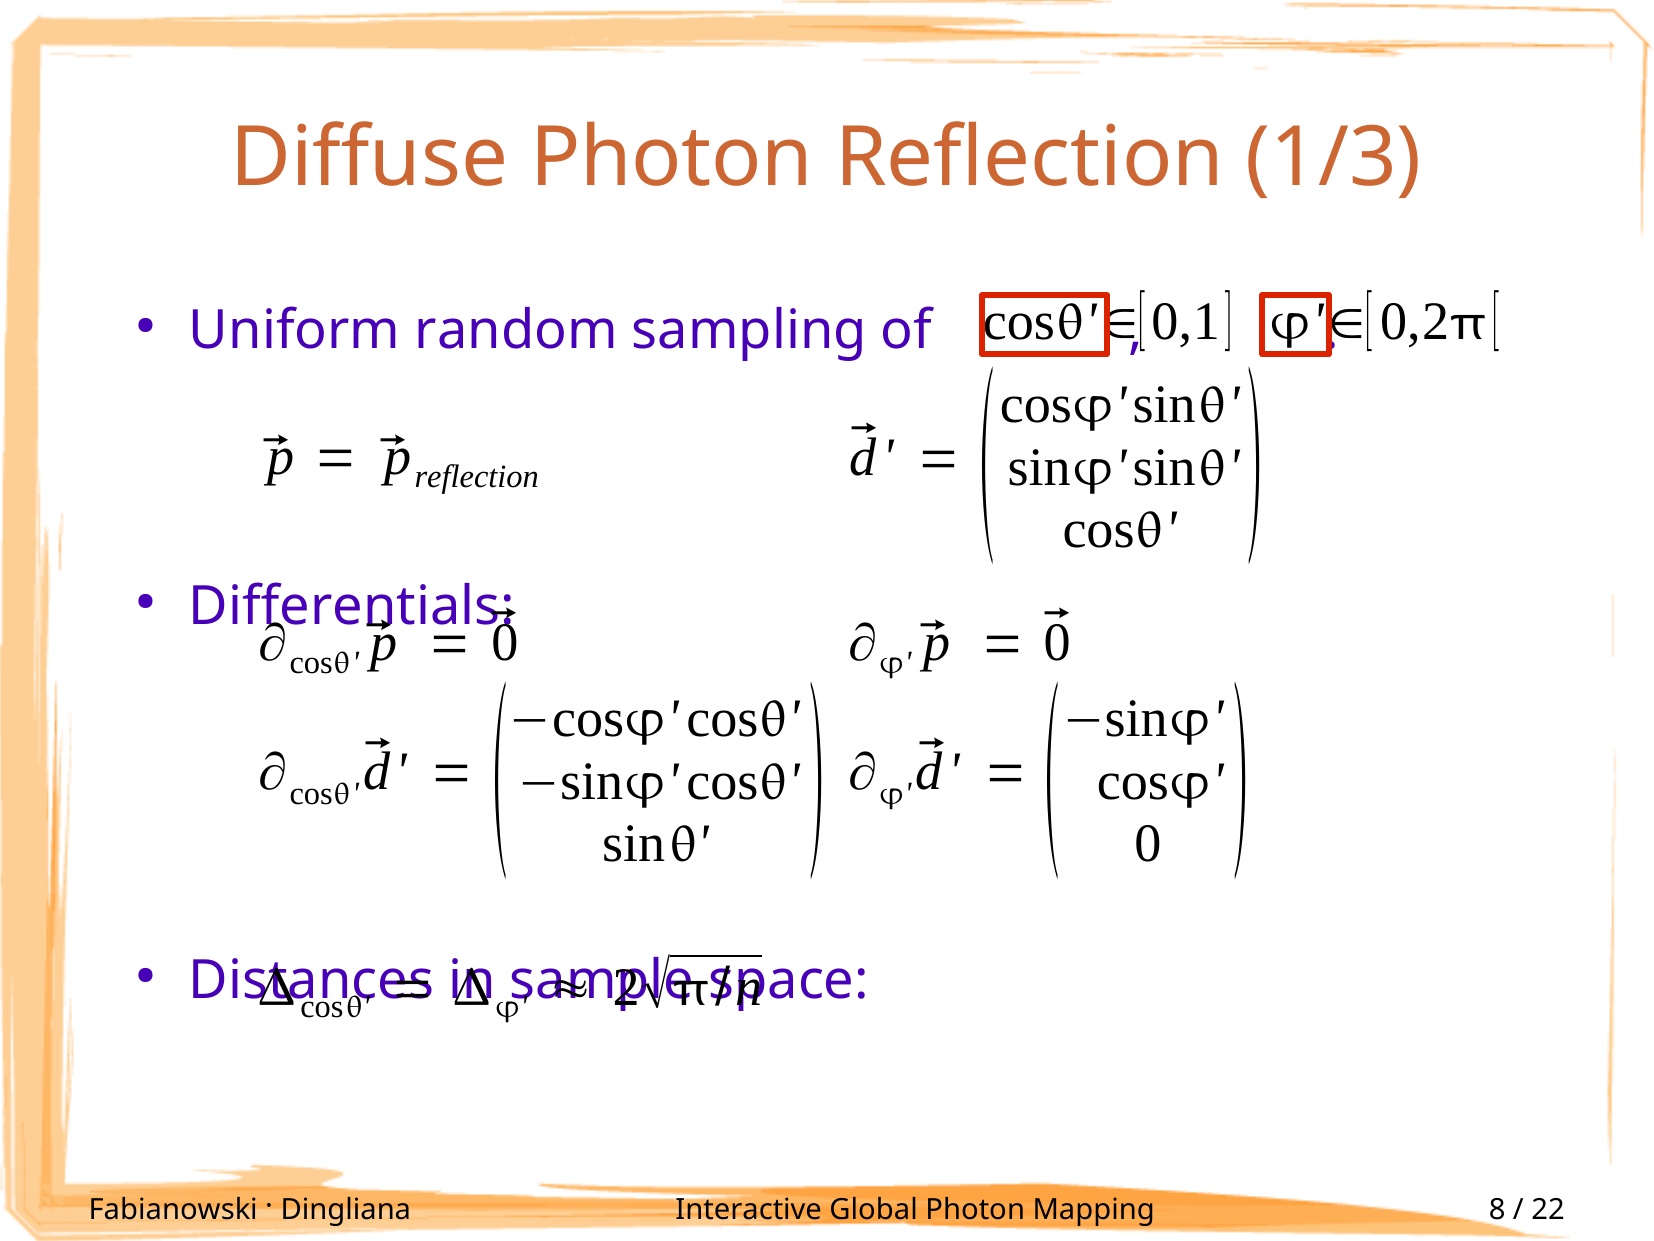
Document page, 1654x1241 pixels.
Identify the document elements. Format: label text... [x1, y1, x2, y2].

chart [848, 364, 1271, 569]
picture [0, 0, 1654, 1241]
chart [258, 426, 545, 495]
title Diffuse Photon Reflection (1/3) [82, 49, 1571, 257]
chart [848, 605, 1256, 883]
chart [258, 952, 769, 1026]
chart [1270, 288, 1506, 355]
list Uniform random sampling of , : Differentials: Distances in sample space: [118, 290, 1571, 1049]
chart [985, 298, 1104, 351]
chart [981, 288, 1238, 355]
chart [258, 605, 832, 883]
chart [1270, 298, 1326, 351]
